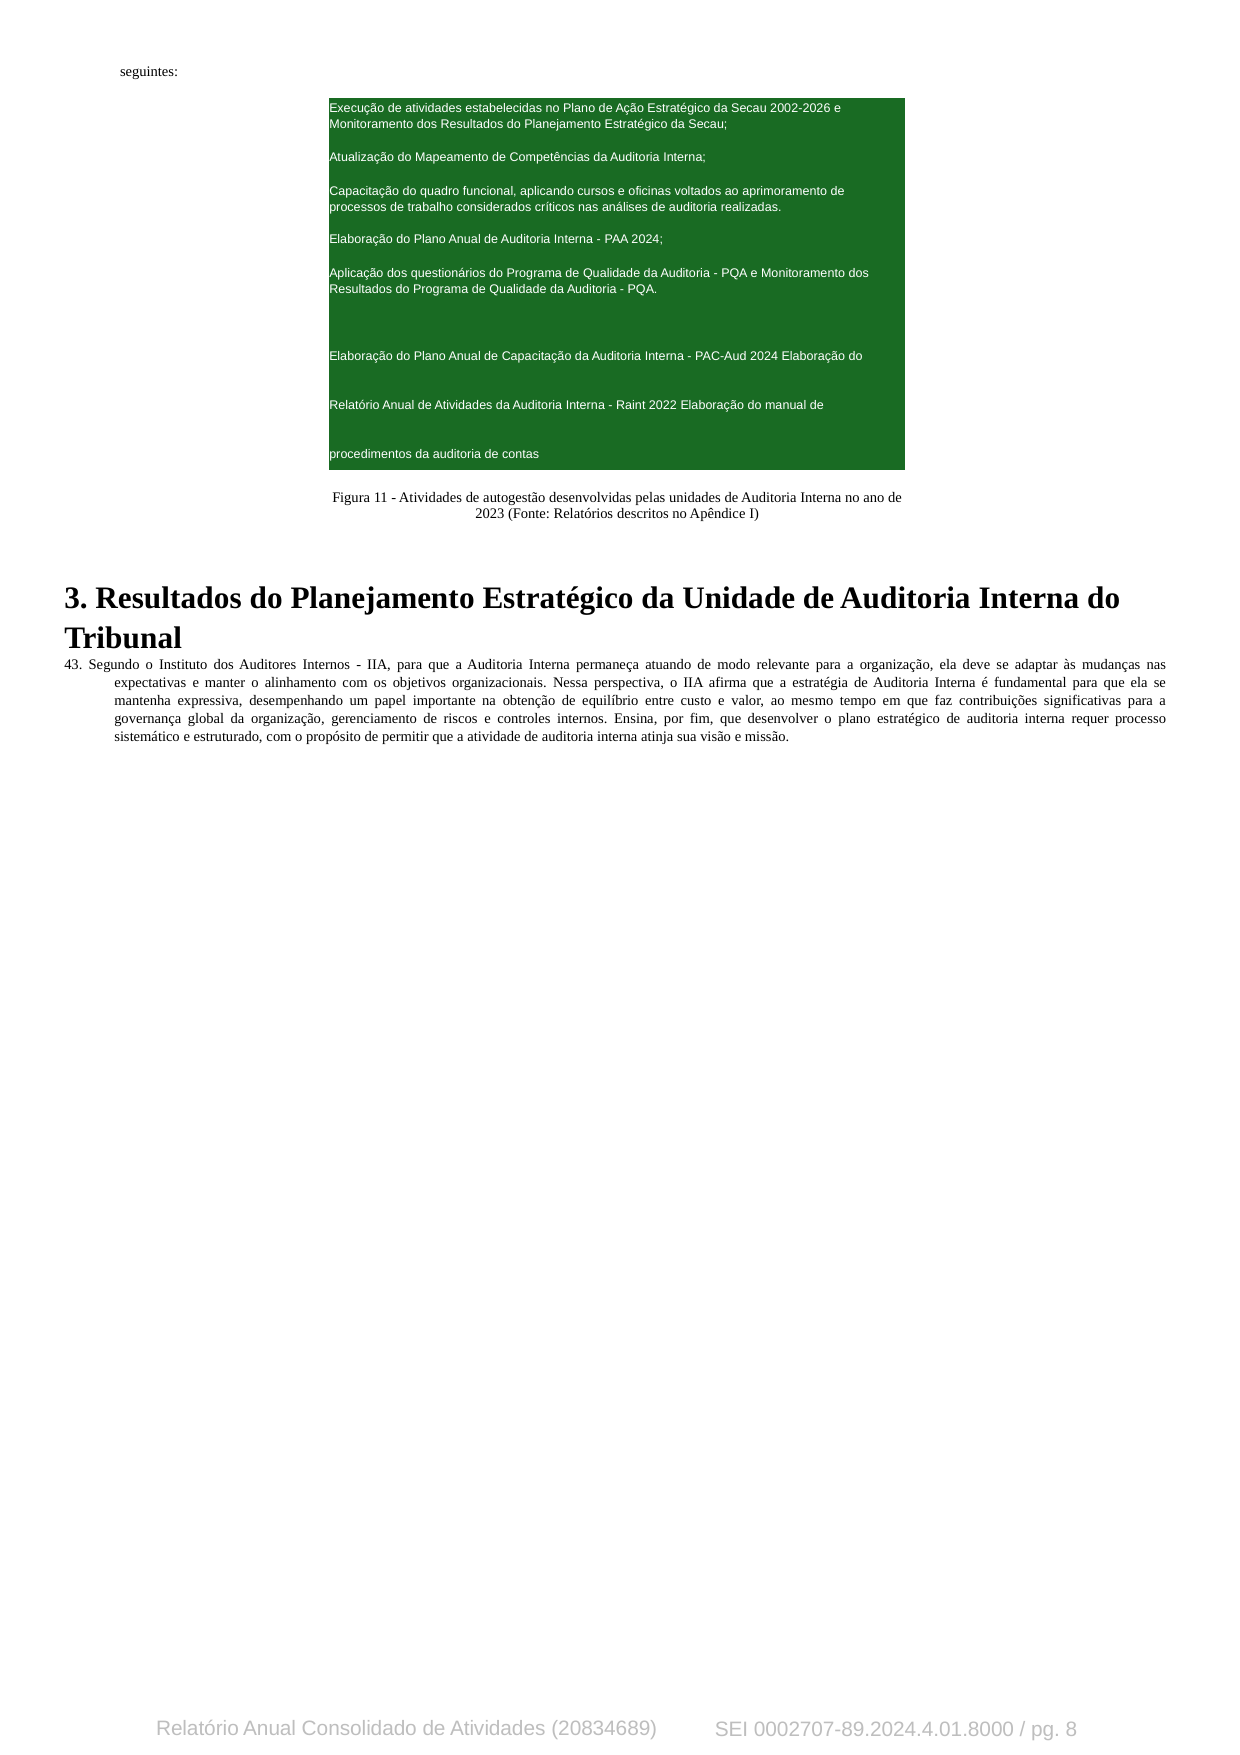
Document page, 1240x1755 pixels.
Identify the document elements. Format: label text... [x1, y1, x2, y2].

text_box seguintes: [120, 61, 186, 80]
text_box SEI 0002707-89.2024.4.01.8000 / pg. 8 [715, 1715, 1084, 1740]
text_box Relatório Anual Consolidado de Atividades (20834689) [156, 1715, 667, 1741]
text_box Figura 11 - Atividades de autogestão desenvolvidas pelas unidades de Auditoria Interna no ano de 2023 (Fonte: Relatórios descritos no Apêndice I) [325, 489, 910, 521]
text_box Execução de atividades estabelecidas no Plano de Ação Estratégico da Secau 2002-2026 e Monitoramento dos Resultados do Planejamento Estratégico da Secau; Atualização do Mapeamento de Competências da Auditoria Interna; Capacitação do quadro funcional, aplicando cursos e oficinas voltados ao aprimoramento de processos de trabalho considerados críticos nas análises de auditoria realizadas. Elaboração do Plano Anual de Auditoria Interna - PAA 2024; Aplicação dos questionários do Programa de Qualidade da Auditoria - PQA e Monitoramento dos Resultados do Programa de Qualidade da Auditoria - PQA. Elaboração do Plano Anual de Capacitação da Auditoria Interna - PAC-Aud 2024 Elaboração do Relatório Anual de Atividades da Auditoria Interna - Raint 2022 Elaboração do manual de procedimentos da auditoria de contas [329, 98, 905, 470]
text_box 3. Resultados do Planejamento Estratégico da Unidade de Auditoria Interna do Tribunal 43. Segundo o Instituto dos Auditores Internos - IIA, para que a Auditoria Interna permaneça atuando de modo relevante para a organização, ela deve se adaptar às mudanças nas expectativas e manter o alinhamento com os objetivos organizacionais. Nessa perspectiva, o IIA afirma que a estratégia de Auditoria Interna é fundamental para que ela se mantenha expressiva, desempenhando um papel importante na obtenção de equilíbrio entre custo e valor, ao mesmo tempo em que faz contribuições significativas para a governança global da organização, gerenciamento de riscos e controles internos. Ensina, por fim, que desenvolver o plano estratégico de auditoria interna requer processo sistemático e estruturado, com o propósito de permitir que a atividade de auditoria interna atinja sua visão e missão. [64, 574, 1167, 759]
